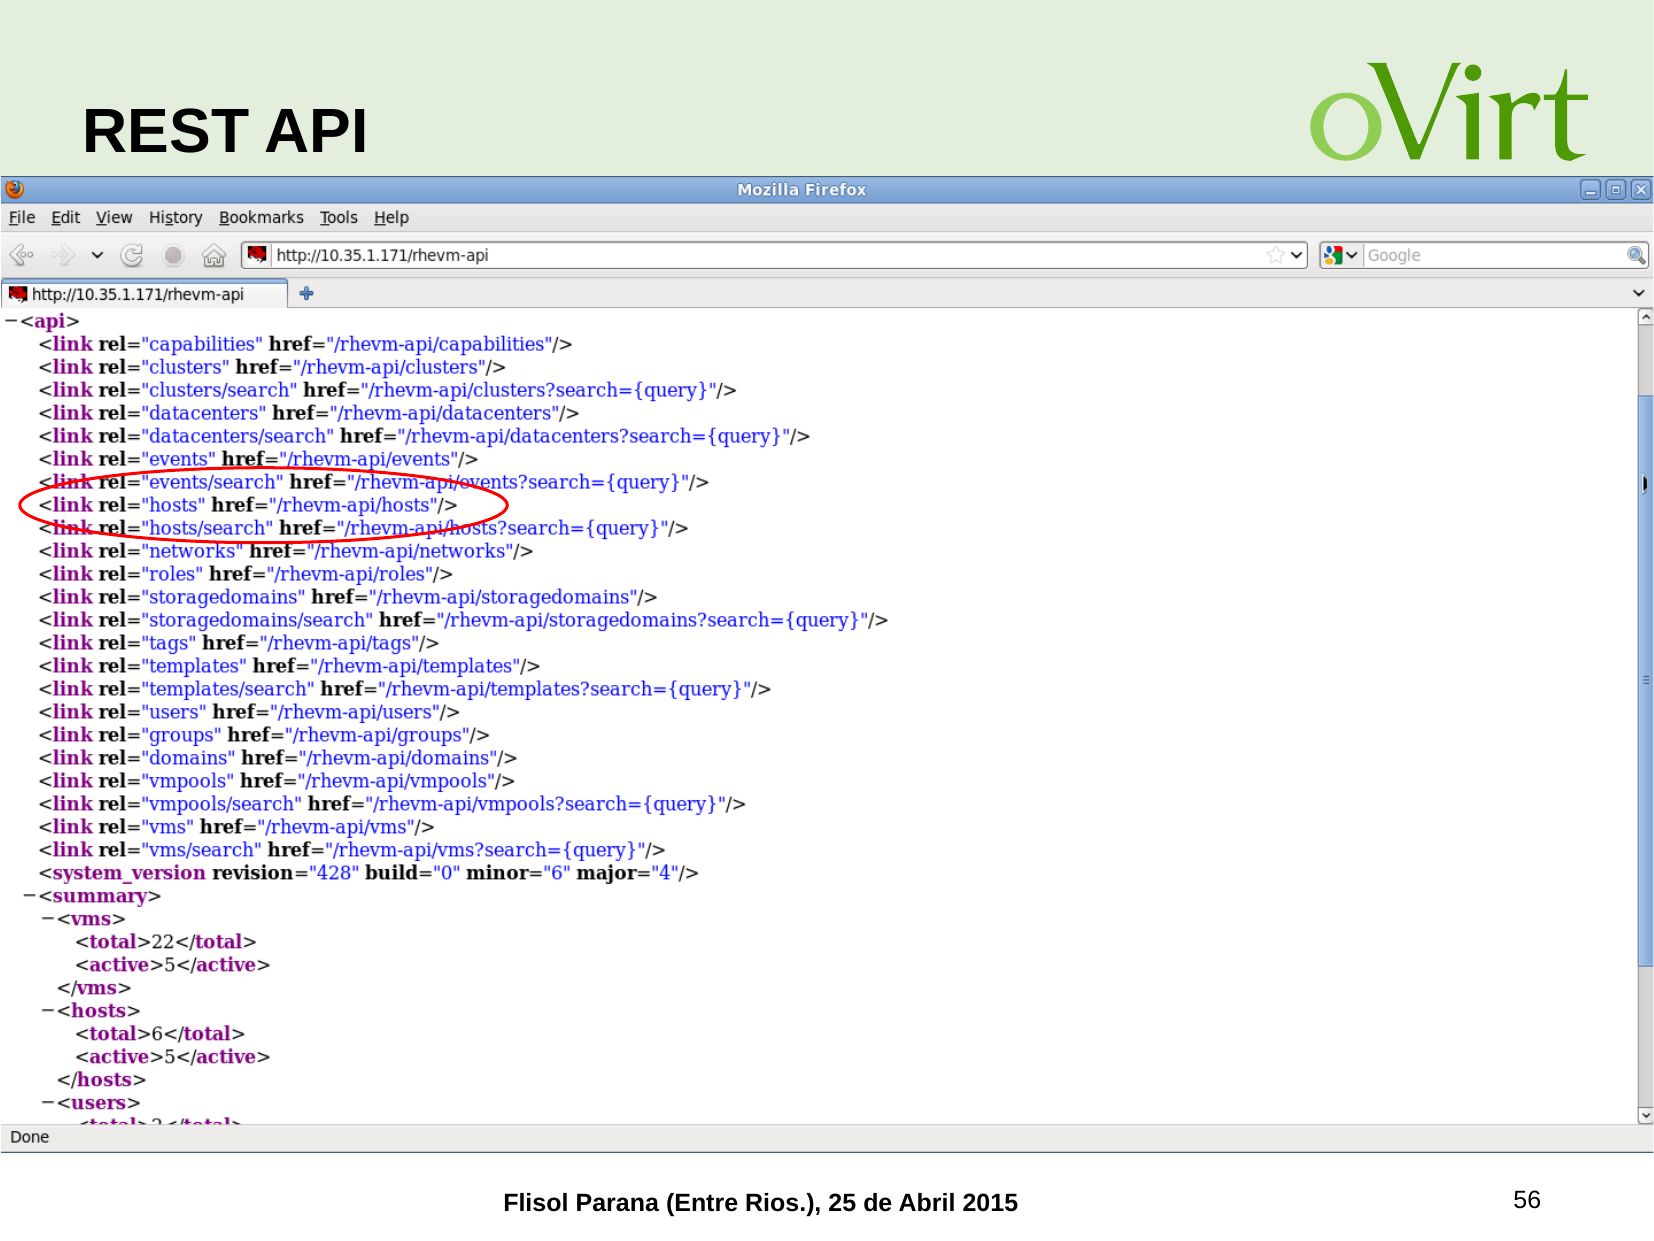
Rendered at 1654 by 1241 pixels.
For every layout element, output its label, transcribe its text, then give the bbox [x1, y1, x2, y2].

title REST API [82, 37, 1571, 176]
picture [1, 176, 1654, 1153]
